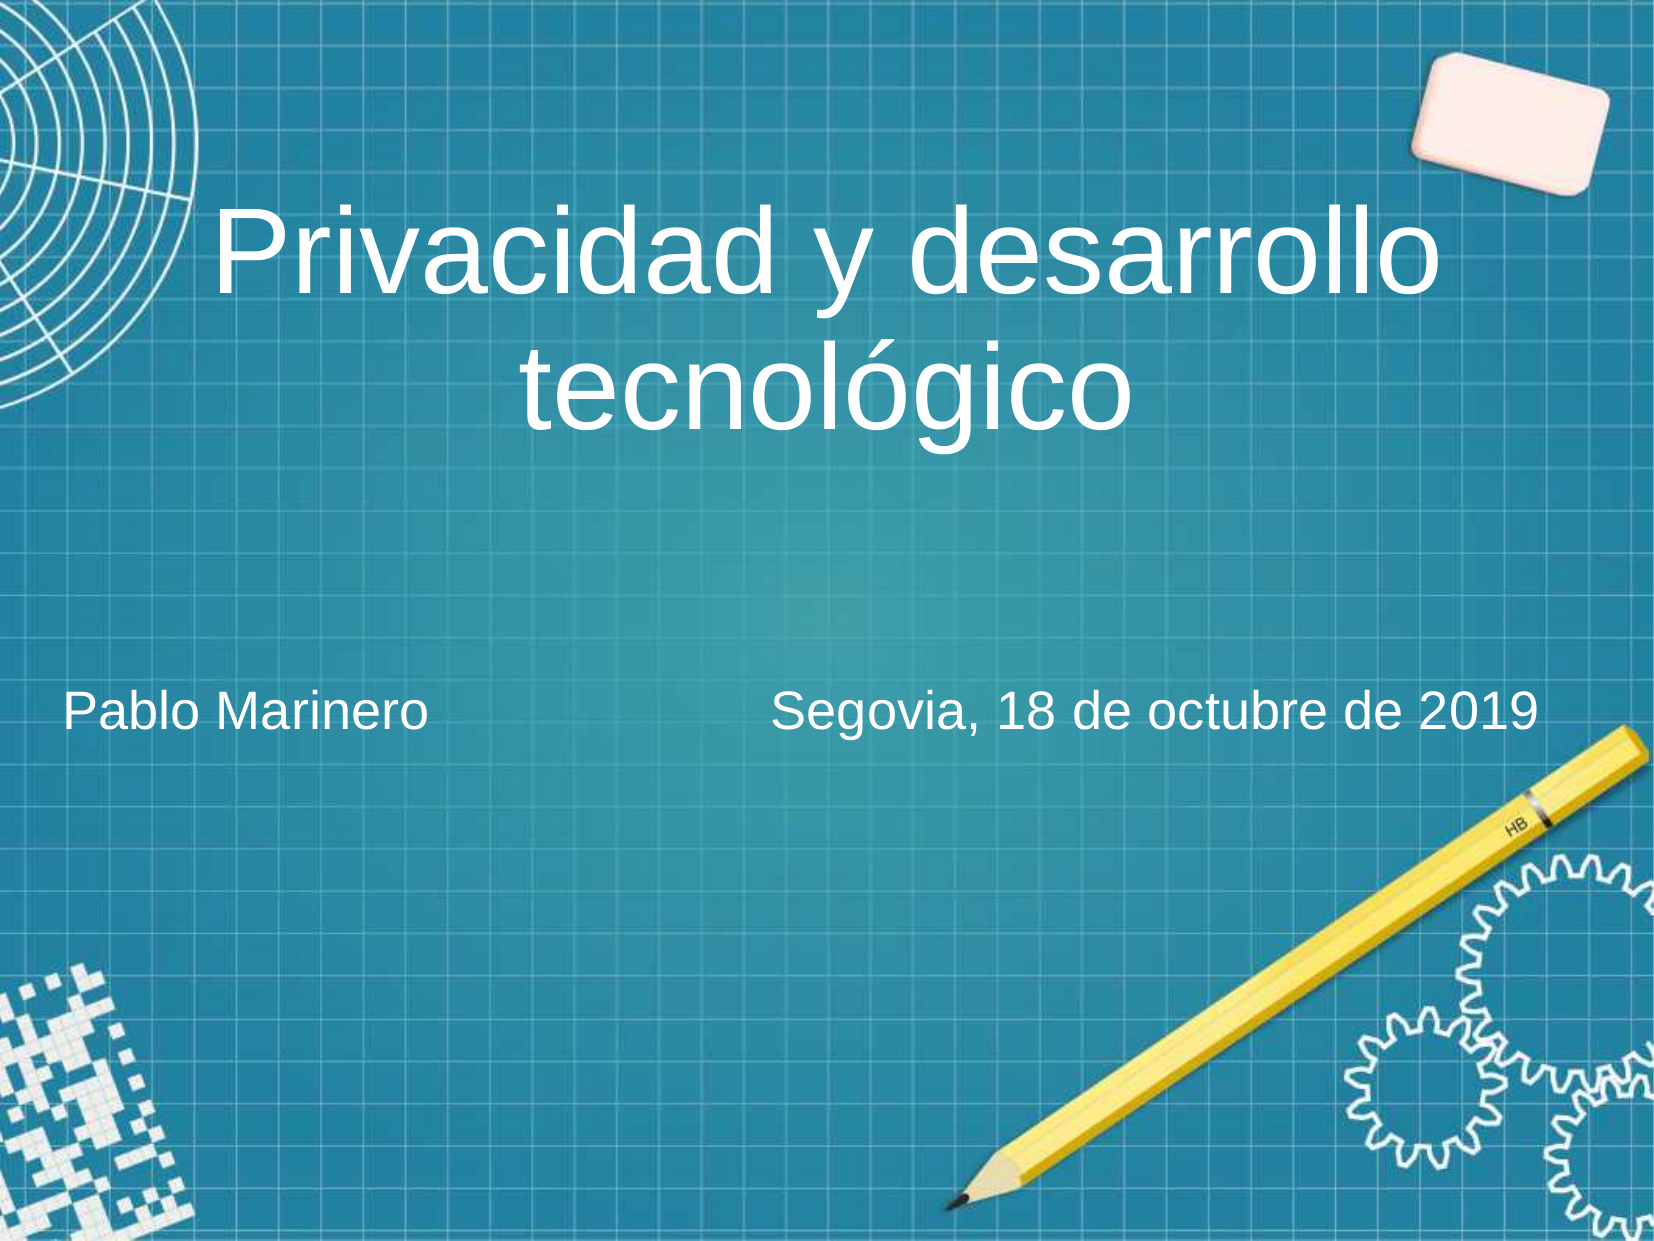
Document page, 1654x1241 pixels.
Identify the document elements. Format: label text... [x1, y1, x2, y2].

text_box Pablo Marinero [47, 673, 638, 749]
title Privacidad y desarrollo tecnológico [82, 177, 1571, 461]
text_box Segovia, 18 de octubre de 2019 [755, 673, 1619, 749]
picture [0, 0, 1654, 1241]
